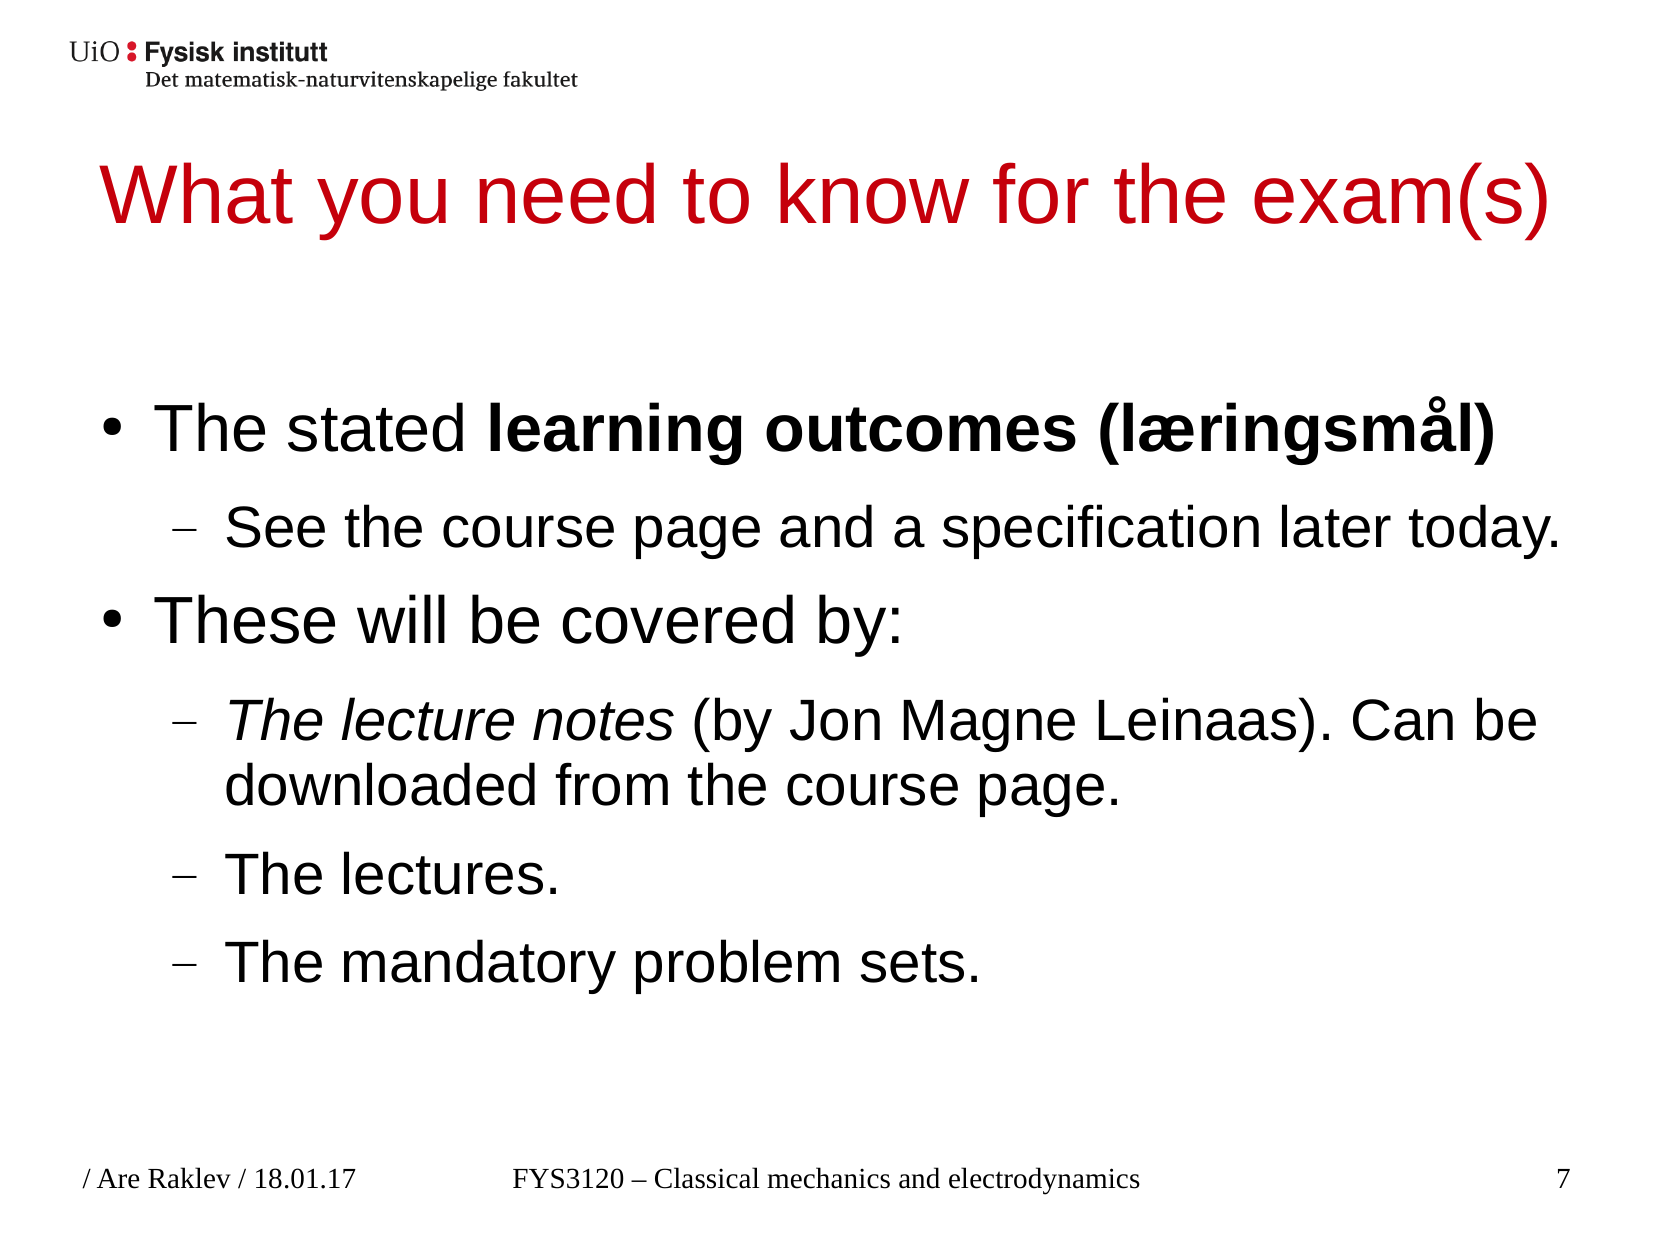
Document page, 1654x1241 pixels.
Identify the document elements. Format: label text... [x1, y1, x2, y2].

picture [68, 37, 581, 90]
title What you need to know for the exam(s) [0, 90, 1654, 298]
list The stated learning outcomes (læringsmål) See the course page and a specification later today. These will be covered by: The lecture notes (by Jon Magne Leinaas). Can be downloaded from the course page. The lectures. The mandatory problem sets. [82, 390, 1571, 1214]
